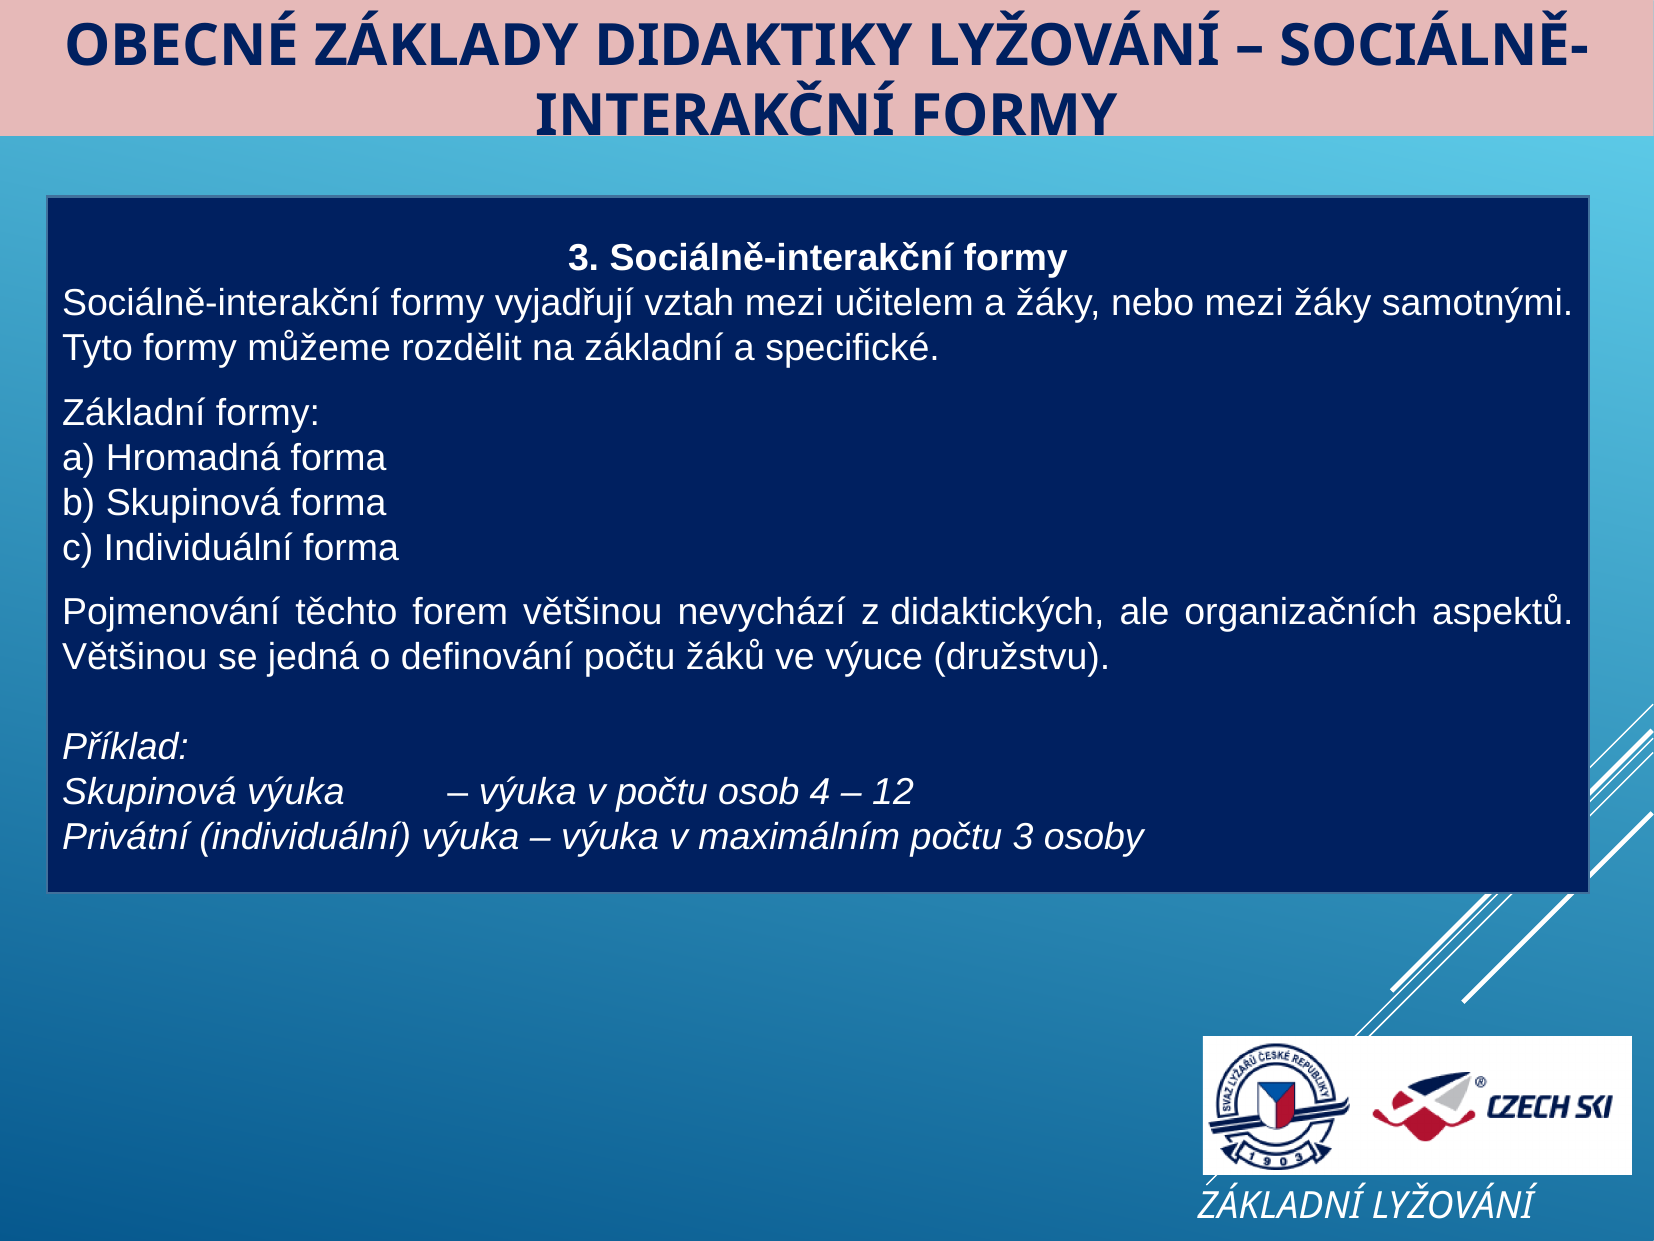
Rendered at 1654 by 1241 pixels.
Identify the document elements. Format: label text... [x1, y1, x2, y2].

text_box ZÁKLADNÍ LYŽOVÁNÍ [1182, 1173, 1644, 1235]
picture [1202, 1036, 1632, 1173]
title Obecné základy didaktiky lyžování – sociálně-interakční formy [0, 0, 1654, 136]
text_box 3. Sociálně-interakční formy Sociálně-interakční formy vyjadřují vztah mezi učitelem a žáky, nebo mezi žáky samotnými. Tyto formy můžeme rozdělit na základní a specifické. Základní formy: a) Hromadná forma b) Skupinová forma c) Individuální forma Pojmenování těchto forem většinou nevychází z didaktických, ale organizačních aspektů. Většinou se jedná o definování počtu žáků ve výuce (družstvu). Příklad: Skupinová výuka – výuka v počtu osob 4 – 12 Privátní (individuální) výuka – výuka v maximálním počtu 3 osoby [47, 196, 1589, 893]
